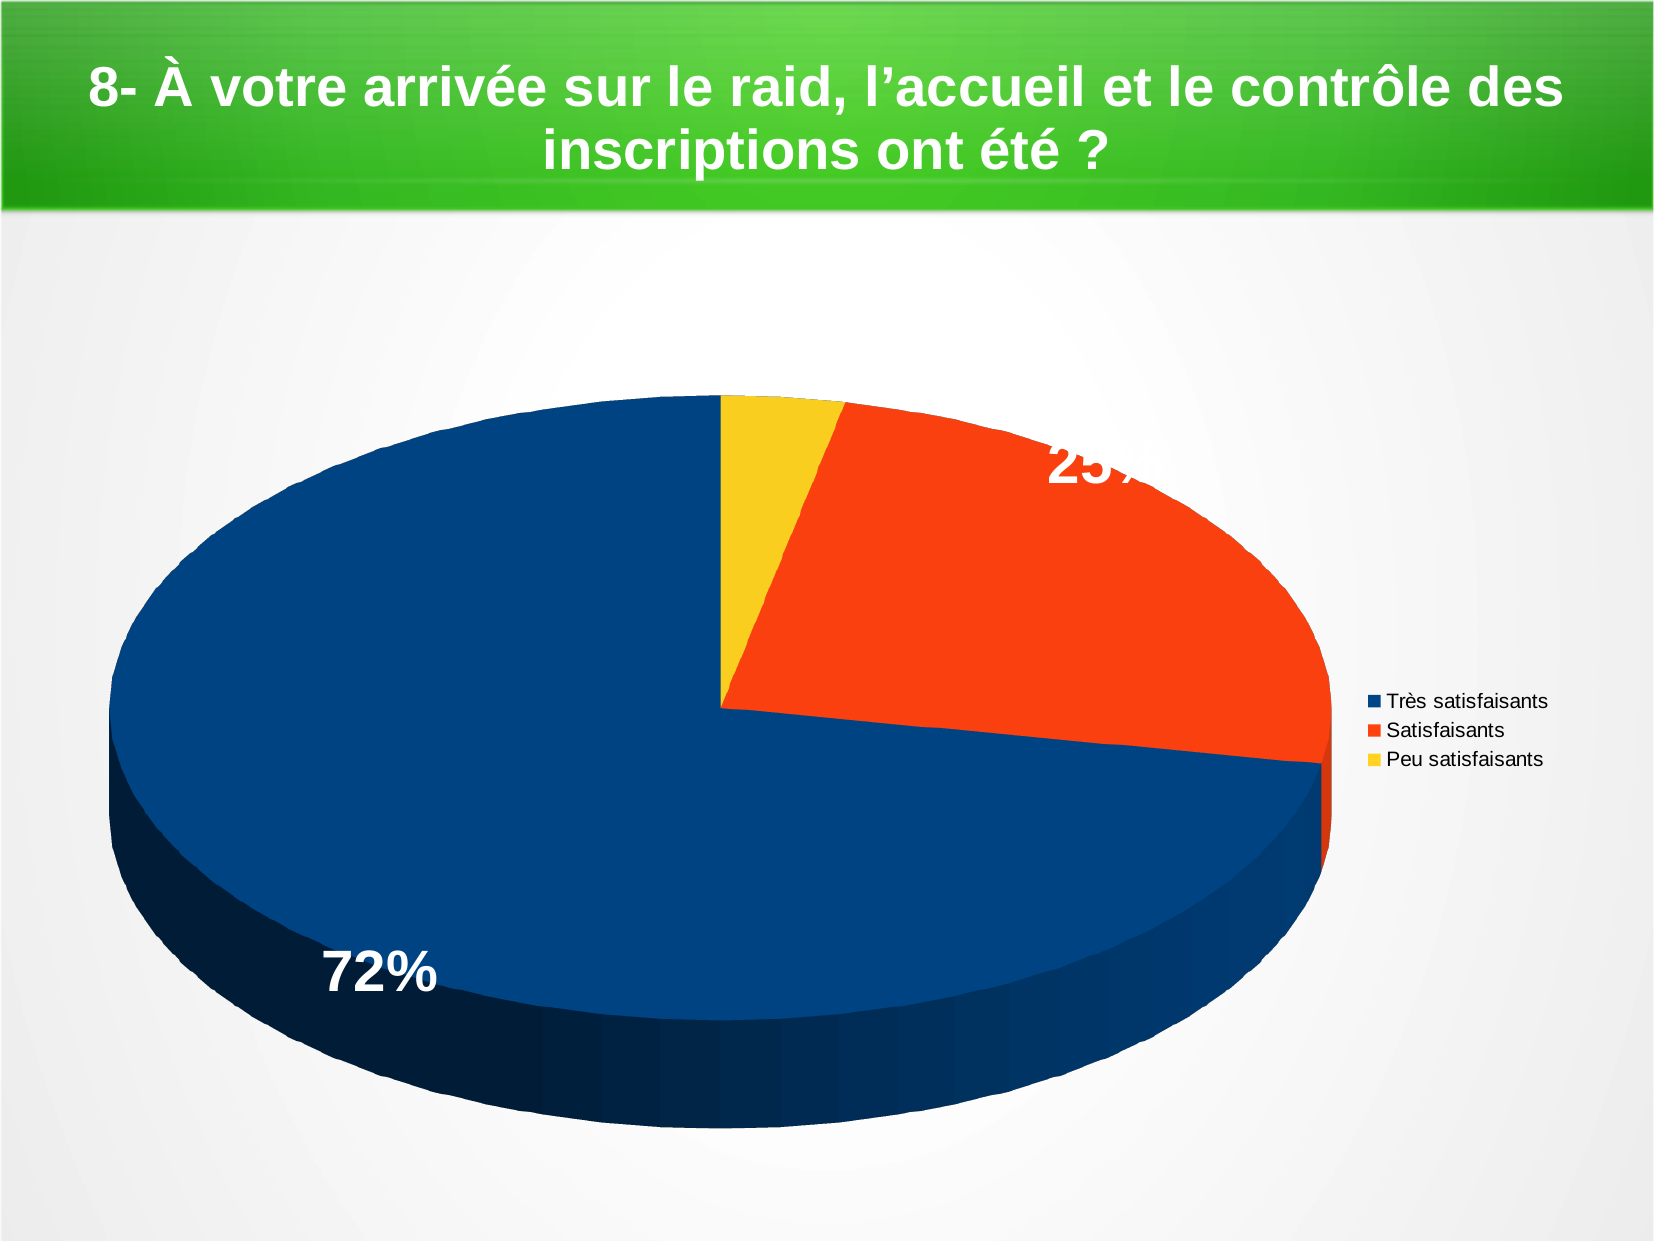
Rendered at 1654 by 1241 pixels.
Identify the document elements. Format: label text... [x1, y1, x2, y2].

title 8- À votre arrivée sur le raid, l’accueil et le contrôle des inscriptions ont été ? [82, 47, 1571, 189]
chart [80, 289, 1569, 1172]
picture [0, 0, 1654, 1241]
